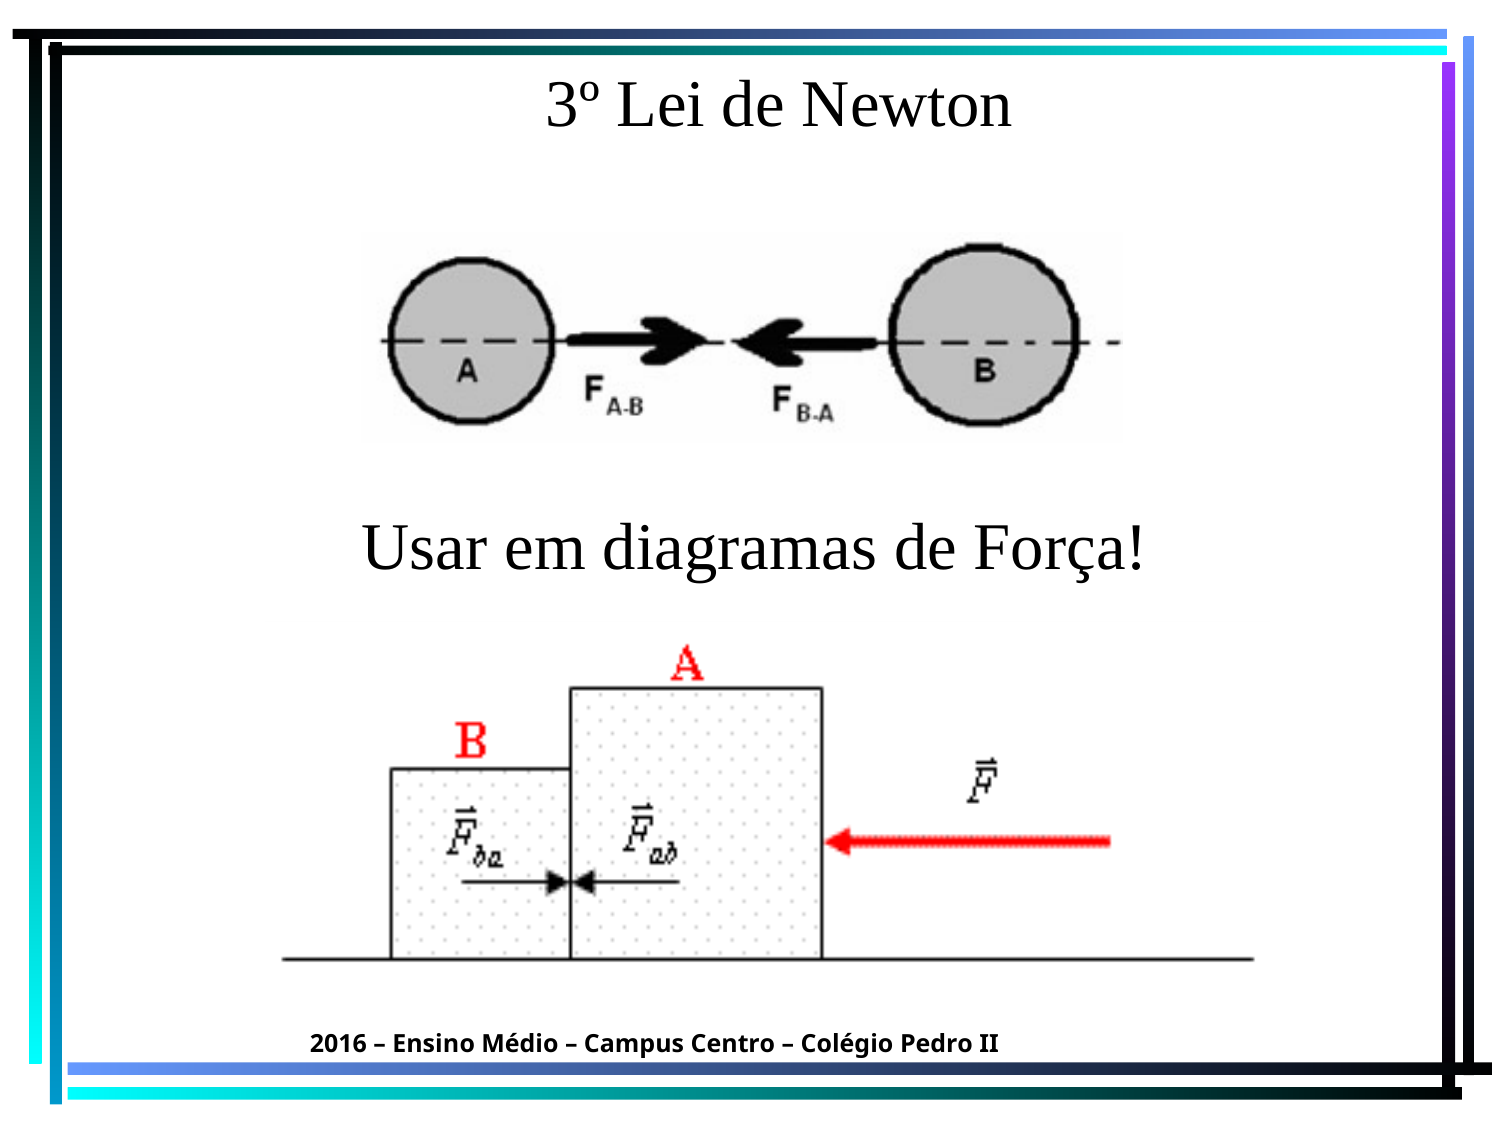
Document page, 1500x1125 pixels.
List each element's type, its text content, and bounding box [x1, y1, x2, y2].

picture [0, 0, 1500, 1125]
title 3º Lei de Newton [142, 59, 1418, 149]
text_box 2016 – Ensino Médio – Campus Centro – Colégio Pedro II [295, 1018, 1015, 1068]
title Usar em diagramas de Força! [118, 501, 1394, 592]
